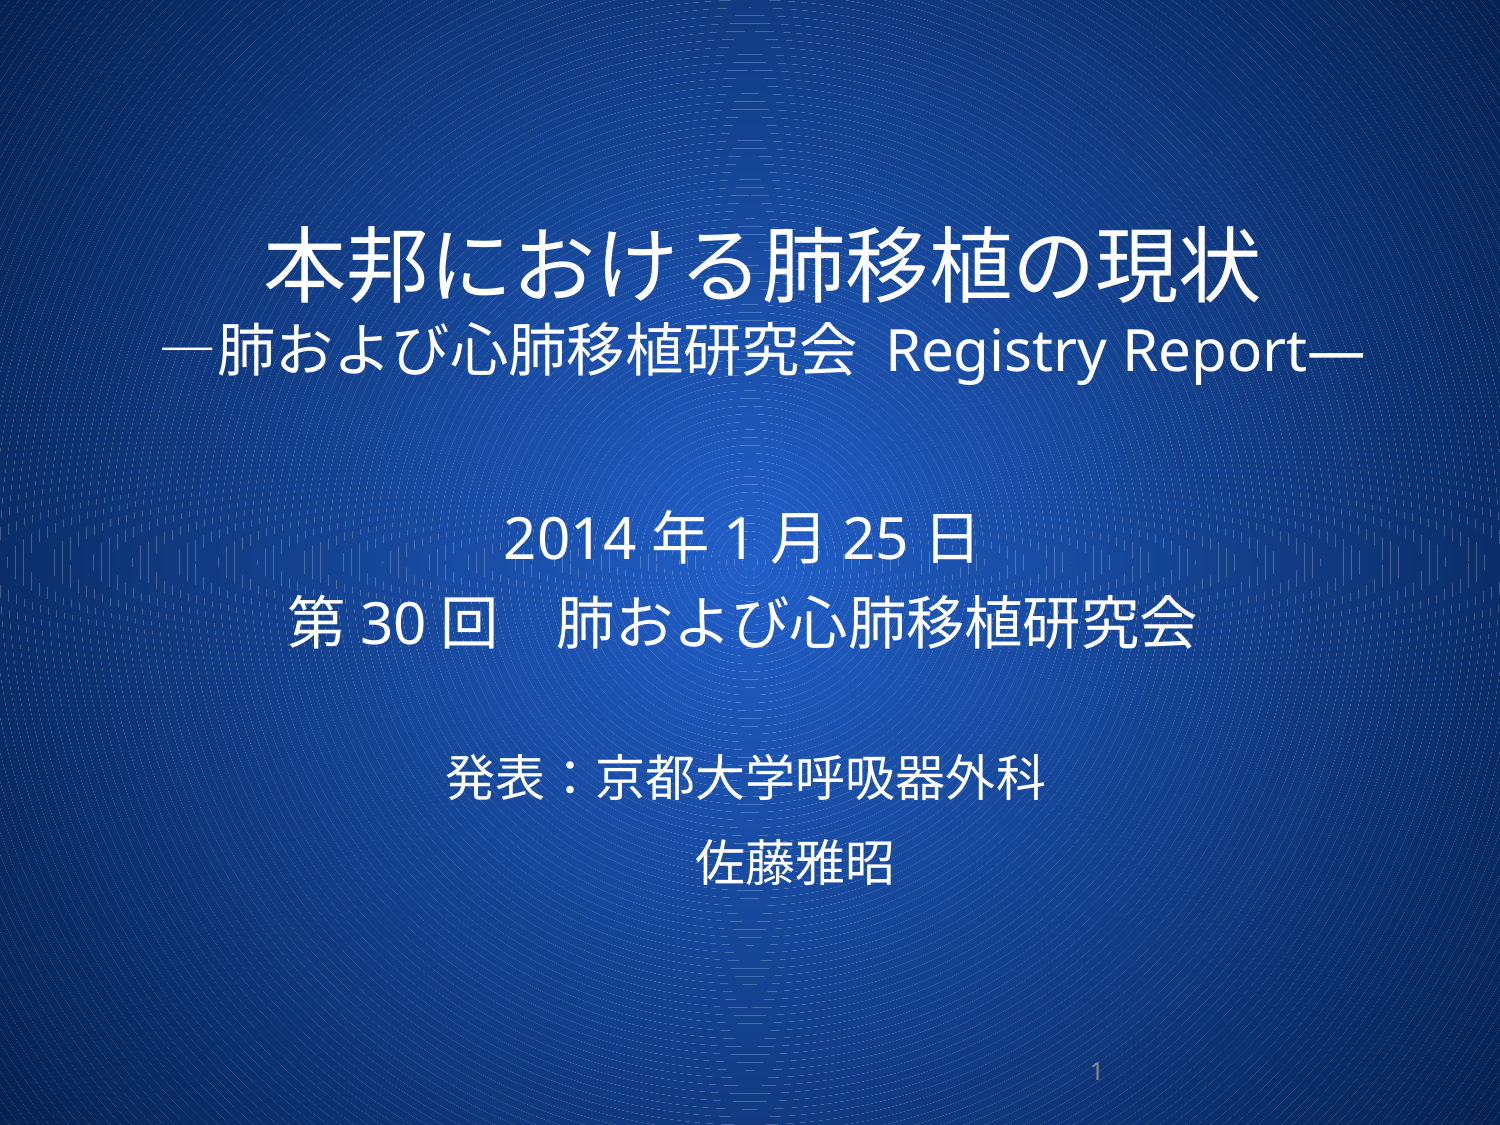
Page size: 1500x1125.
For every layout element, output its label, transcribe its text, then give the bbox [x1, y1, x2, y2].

text_box 発表：京都大学呼吸器外科 佐藤雅昭 [248, 739, 1344, 899]
text_box 1 [1074, 1042, 1426, 1103]
text_box 本邦における肺移植の現状 ―肺および心肺移植研究会 Registry Report― [125, 177, 1401, 419]
text_box 2014年1月25日 第30回 肺および心肺移植研究会 [245, 493, 1240, 711]
